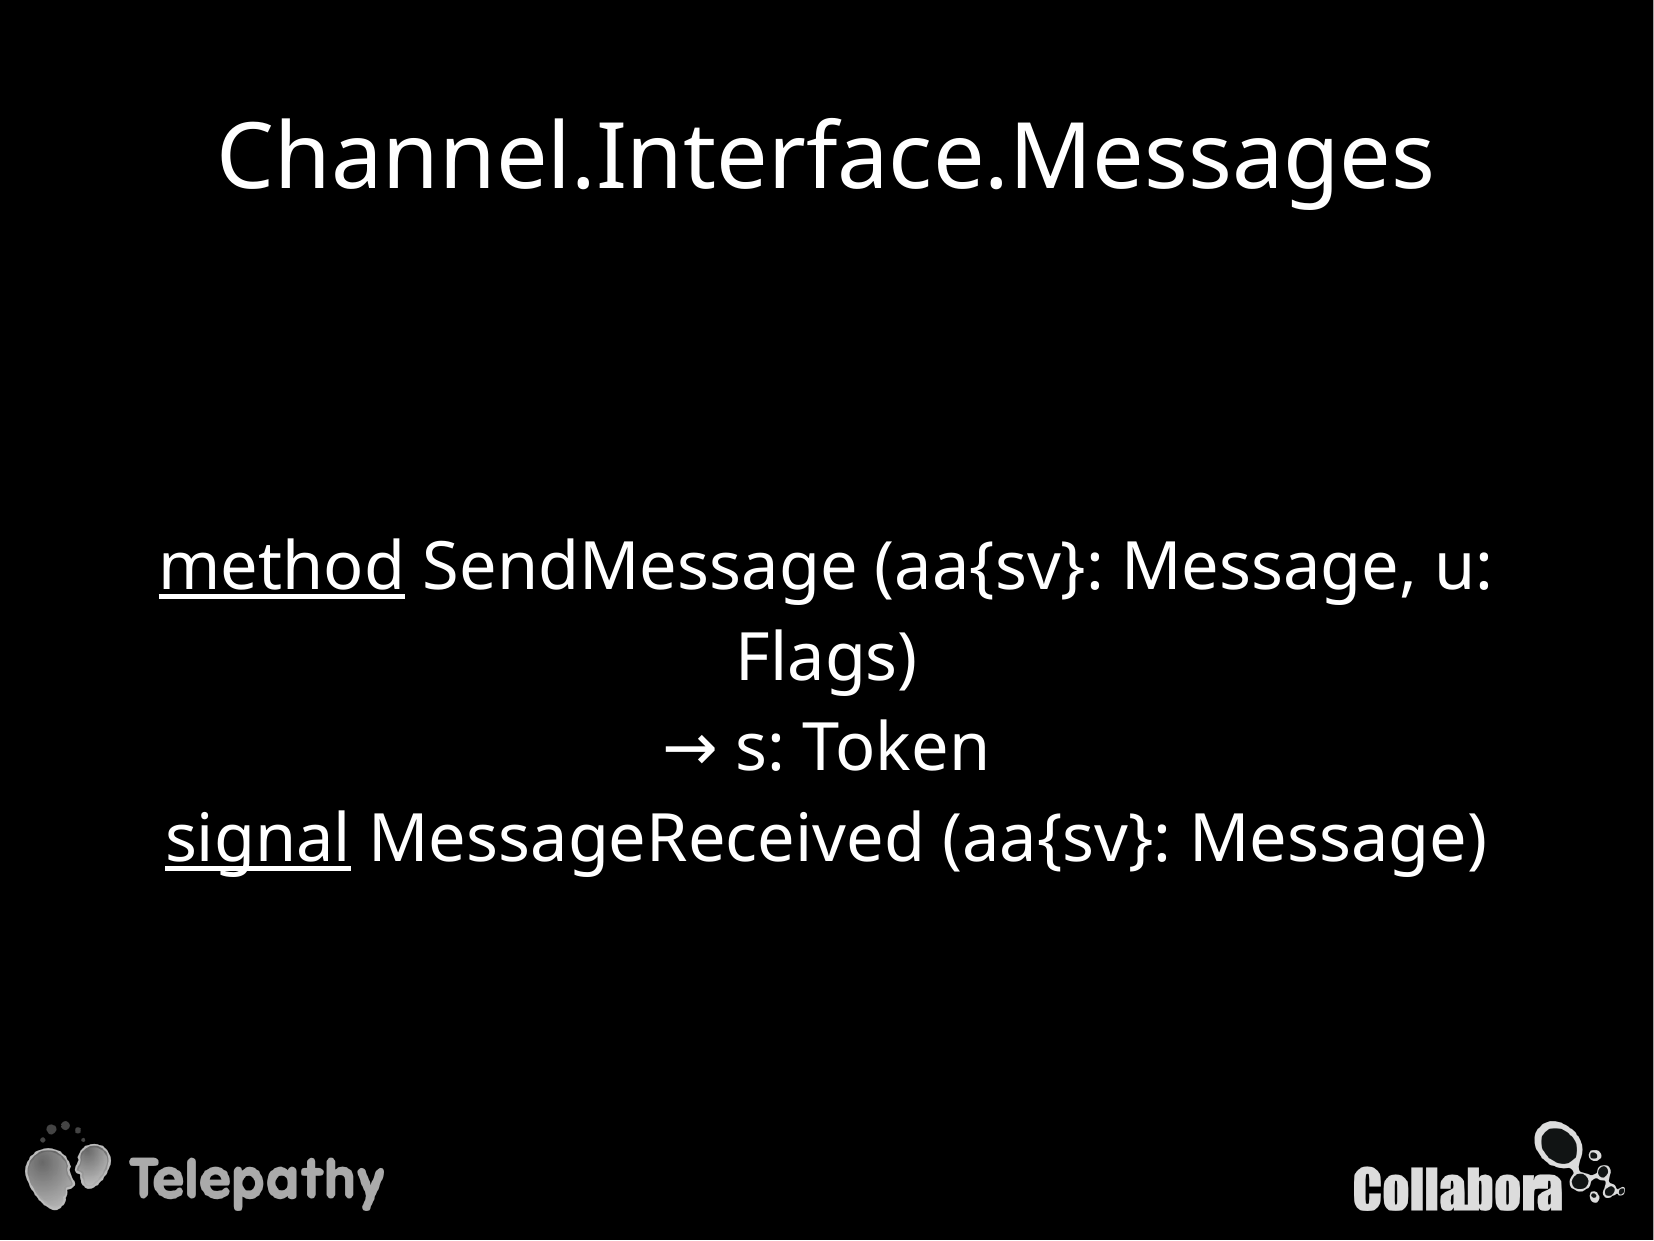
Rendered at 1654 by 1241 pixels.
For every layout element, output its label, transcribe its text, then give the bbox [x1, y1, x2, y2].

picture [25, 1121, 384, 1211]
subtitle method SendMessage (aa{sv}: Message, u: Flags) → s: Token signal MessageReceived (aa{sv}: Message) [82, 297, 1571, 1102]
title Channel.Interface.Messages [82, 49, 1571, 257]
picture [1354, 1121, 1625, 1211]
